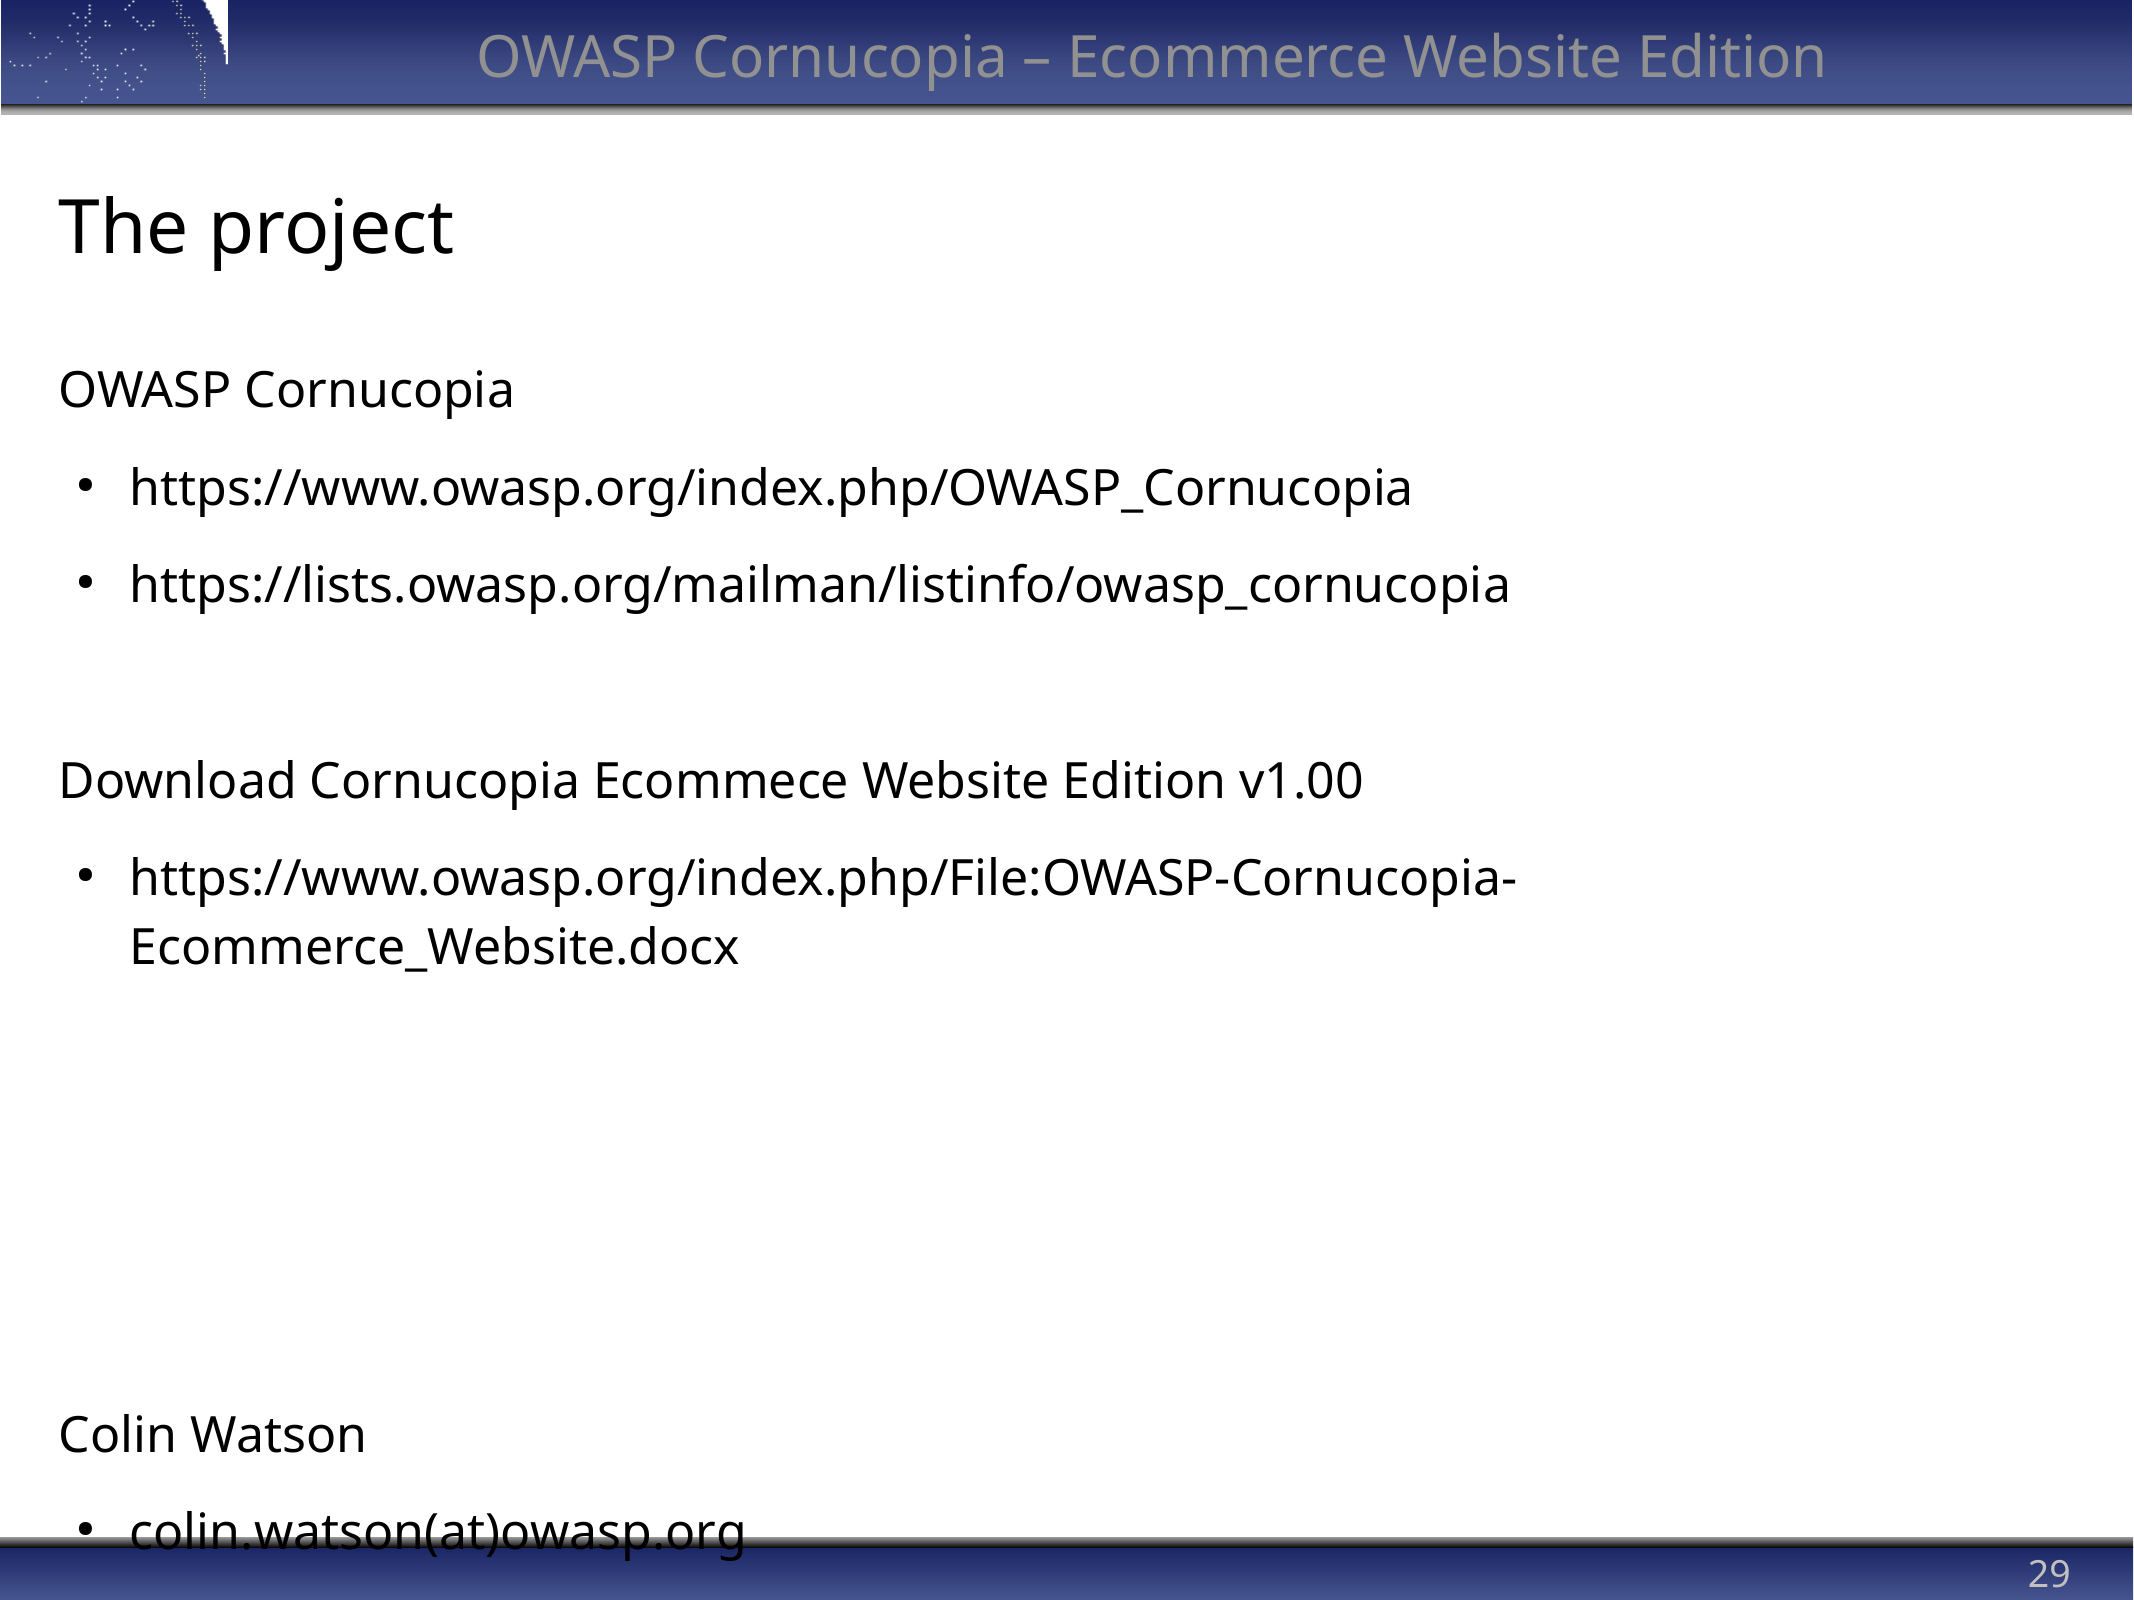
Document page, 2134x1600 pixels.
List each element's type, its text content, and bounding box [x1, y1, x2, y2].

list OWASP Cornucopia https://www.owasp.org/index.php/OWASP_Cornucopia https://lists.owasp.org/mailman/listinfo/owasp_cornucopia Download Cornucopia Ecommece Website Edition v1.00 https://www.owasp.org/index.php/File:OWASP-Cornucopia-Ecommerce_Website.docx Colin Watson colin.watson(at)owasp.org [58, 354, 2067, 1536]
title The project [58, 124, 2126, 325]
